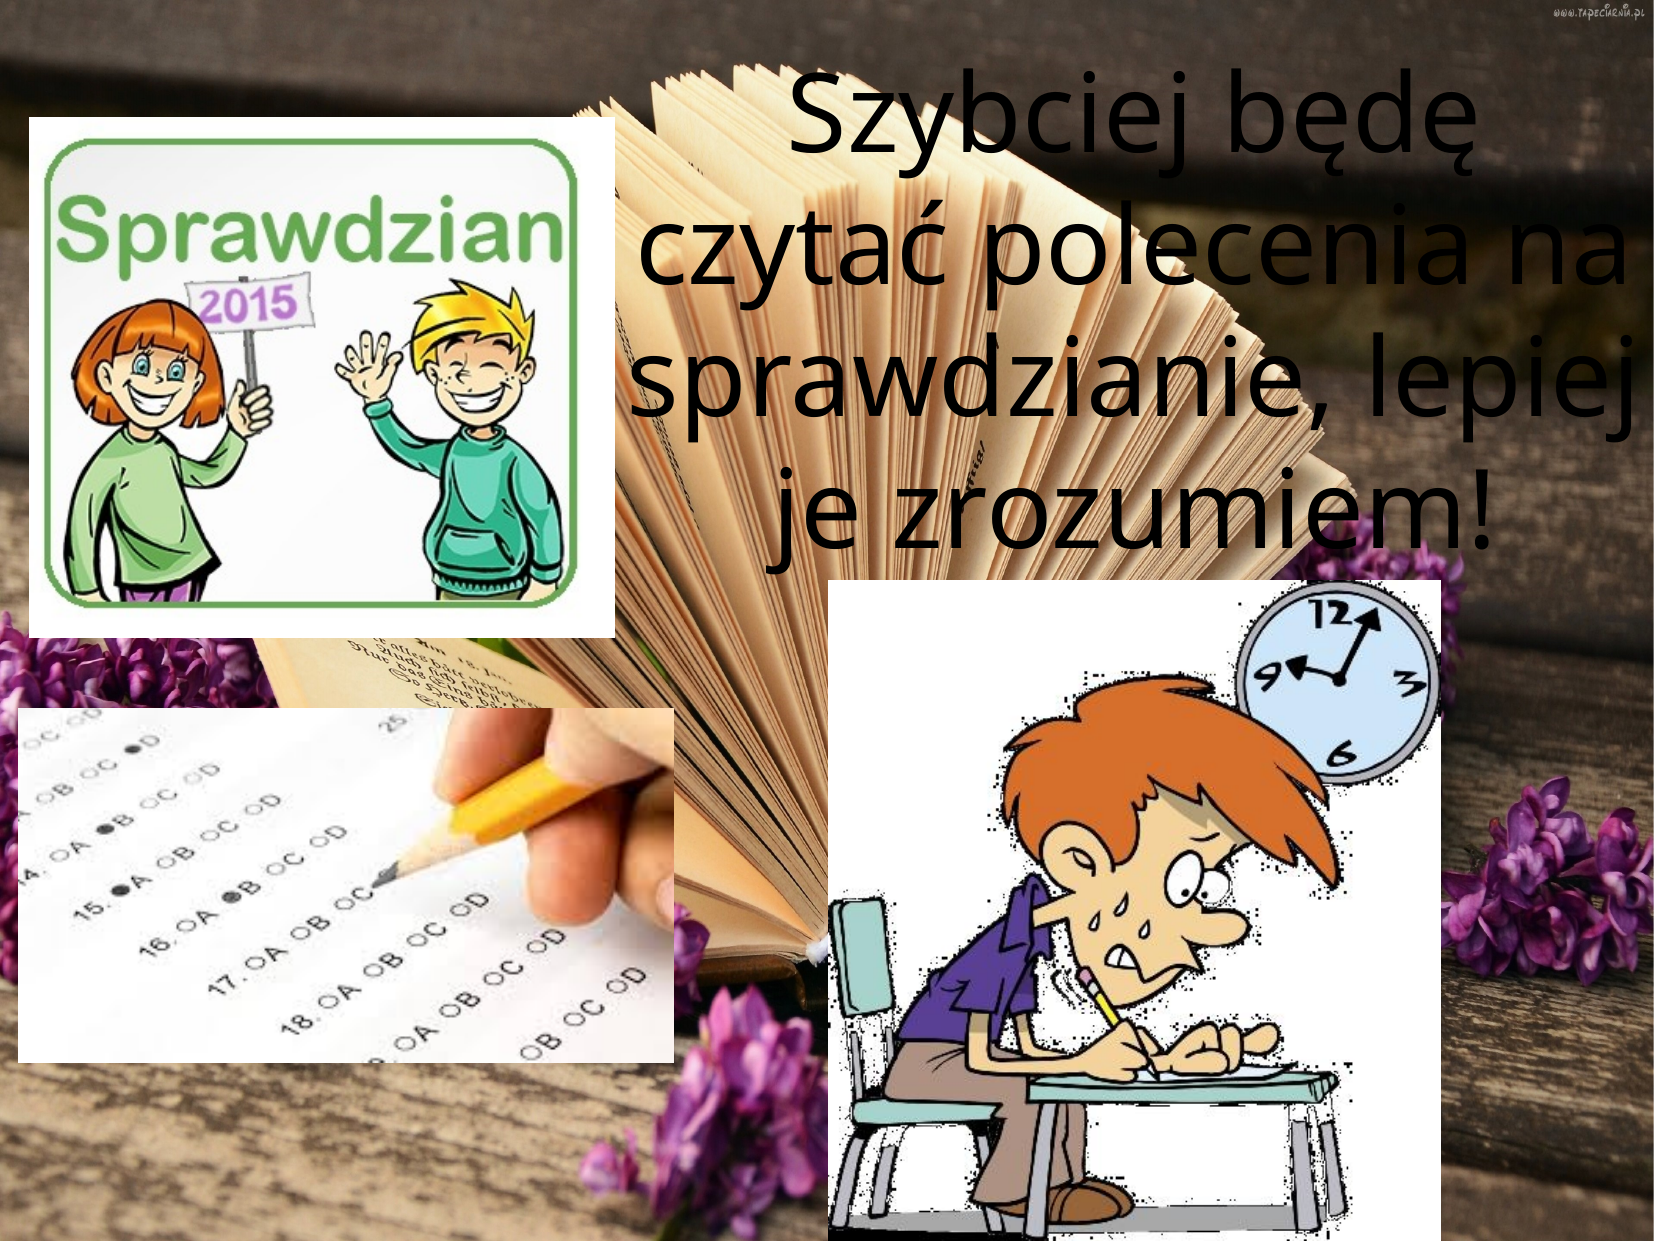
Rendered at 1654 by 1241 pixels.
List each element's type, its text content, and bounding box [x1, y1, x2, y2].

picture [18, 708, 674, 1063]
title Szybciej będę czytać polecenia na sprawdzianie, lepiej je zrozumiem! [620, 0, 1649, 627]
picture [29, 117, 615, 638]
picture [828, 580, 1441, 1241]
